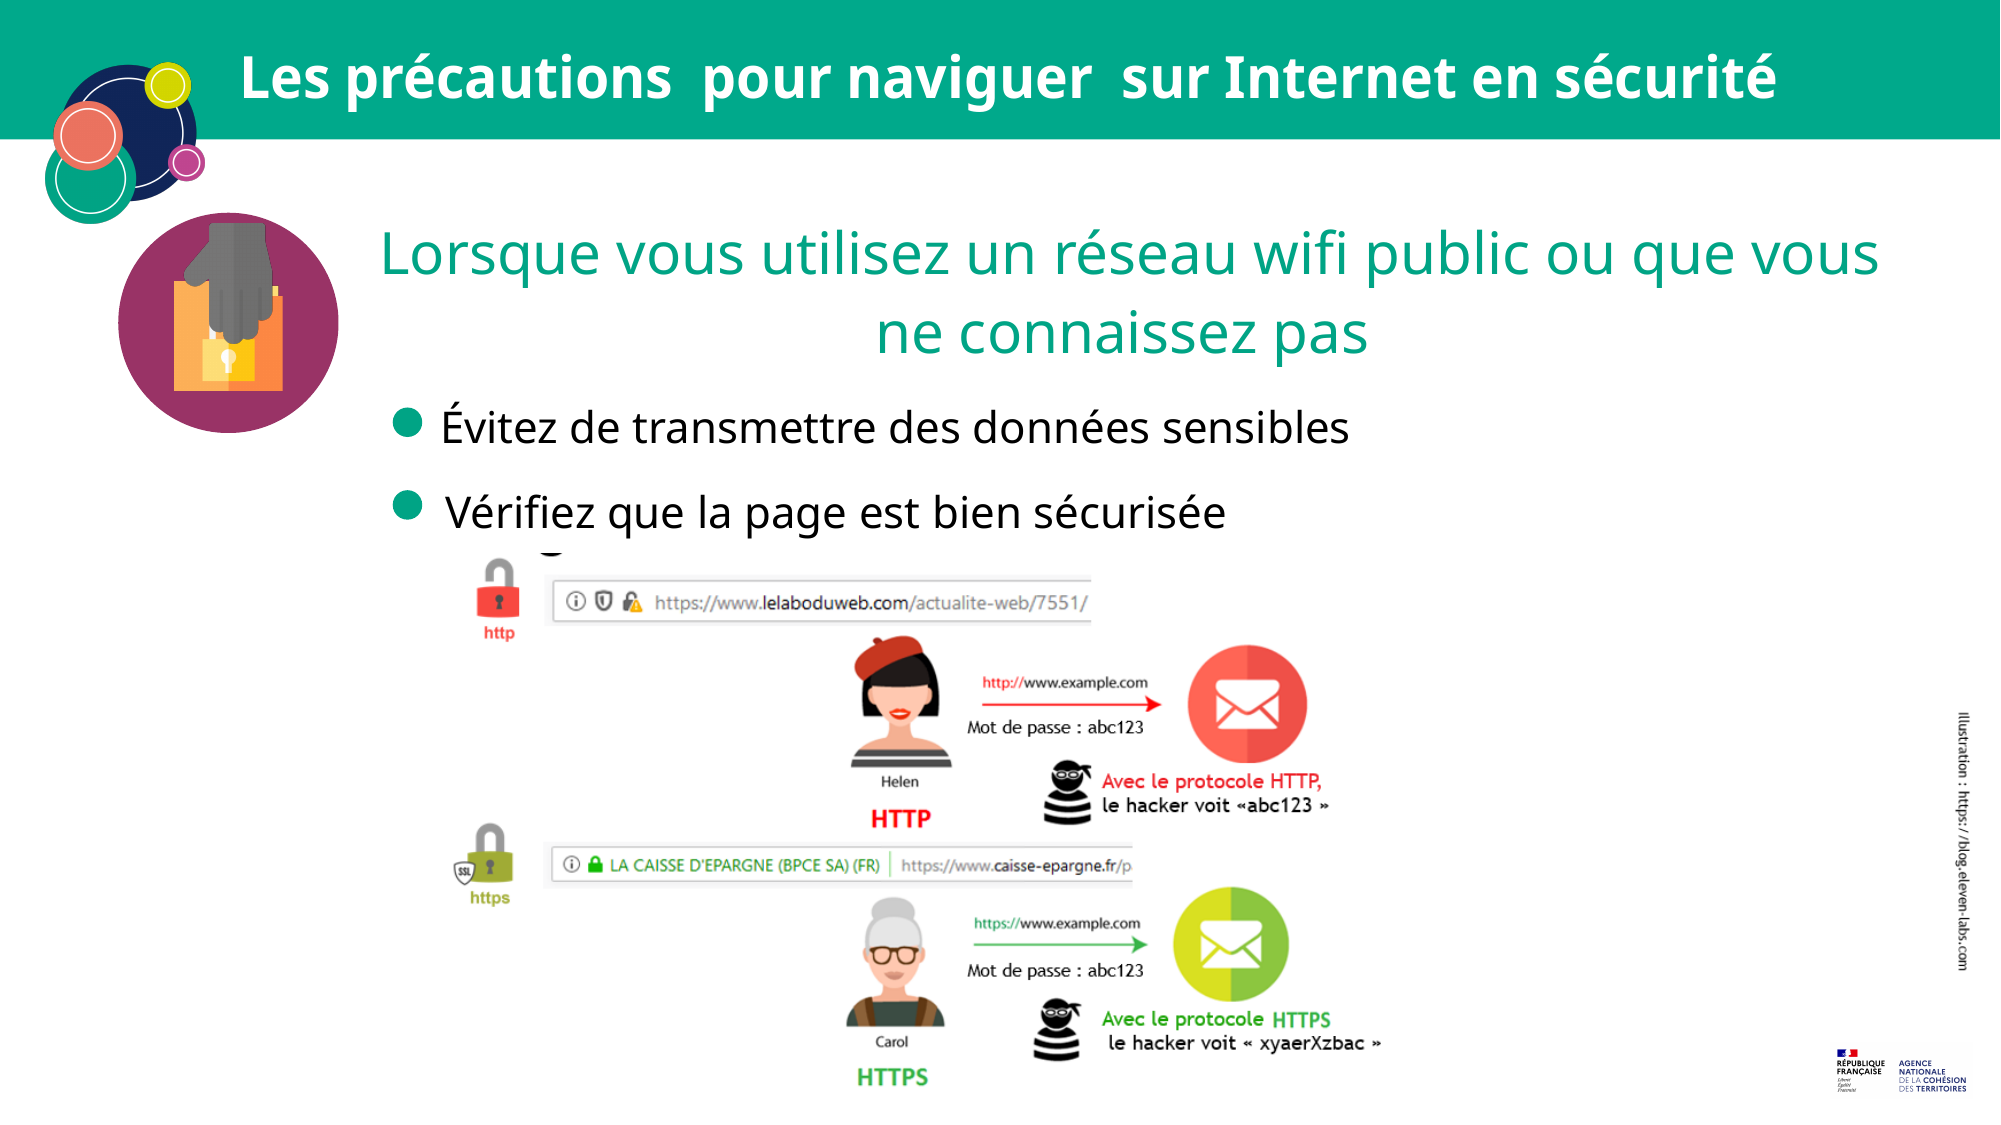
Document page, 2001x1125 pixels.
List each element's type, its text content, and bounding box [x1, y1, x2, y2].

picture [448, 591, 1406, 1100]
picture [1939, 695, 1985, 987]
text_box Les précautions pour naviguer sur Internet en sécurité [224, 33, 1960, 189]
text_box Lorsque vous utilisez un réseau wifi public ou que vous ne connaissez pas [338, 204, 1922, 355]
text_box Évitez de transmettre des données sensibles [425, 389, 1878, 507]
picture [45, 62, 339, 433]
text_box Vérifiez que la page est bien sécurisée [430, 474, 1512, 591]
picture [1830, 1042, 1973, 1099]
